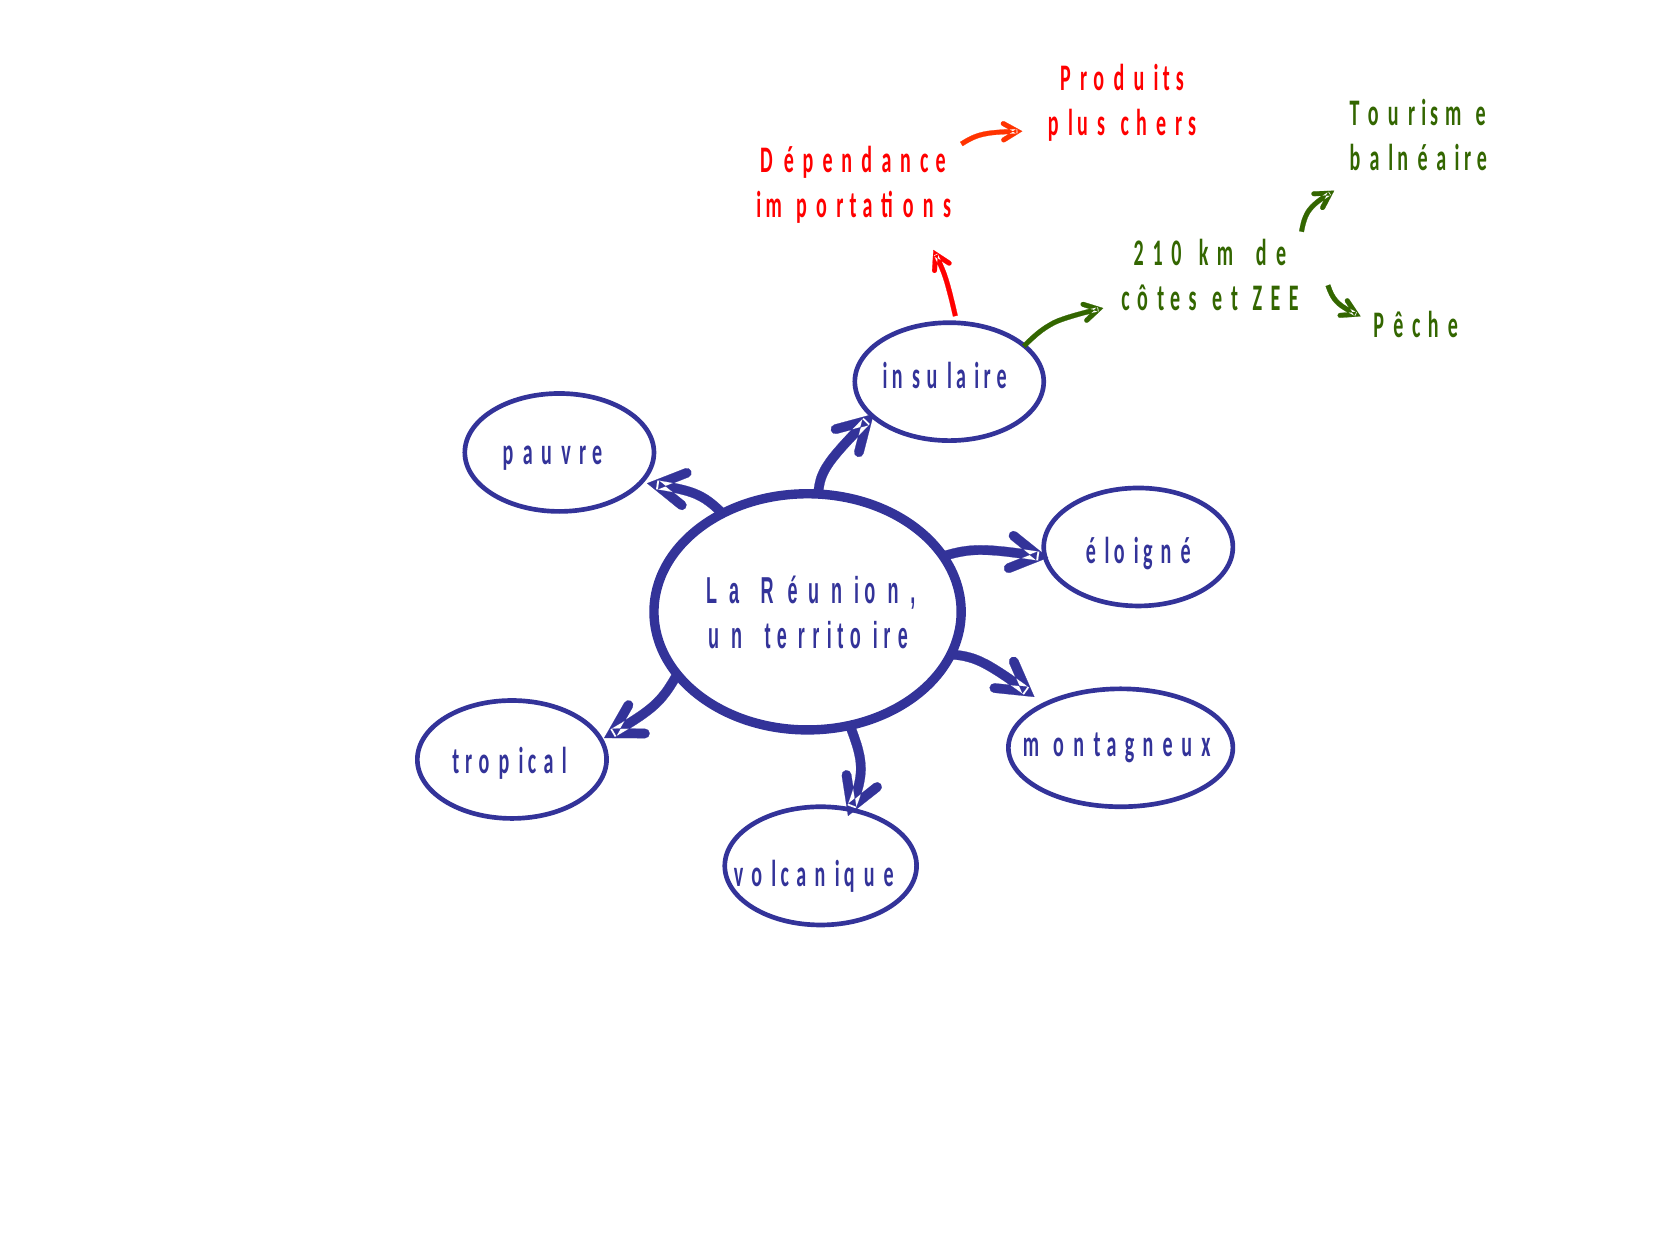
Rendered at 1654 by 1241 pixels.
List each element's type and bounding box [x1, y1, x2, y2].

picture [405, 82, 1597, 930]
picture [736, 47, 1241, 239]
